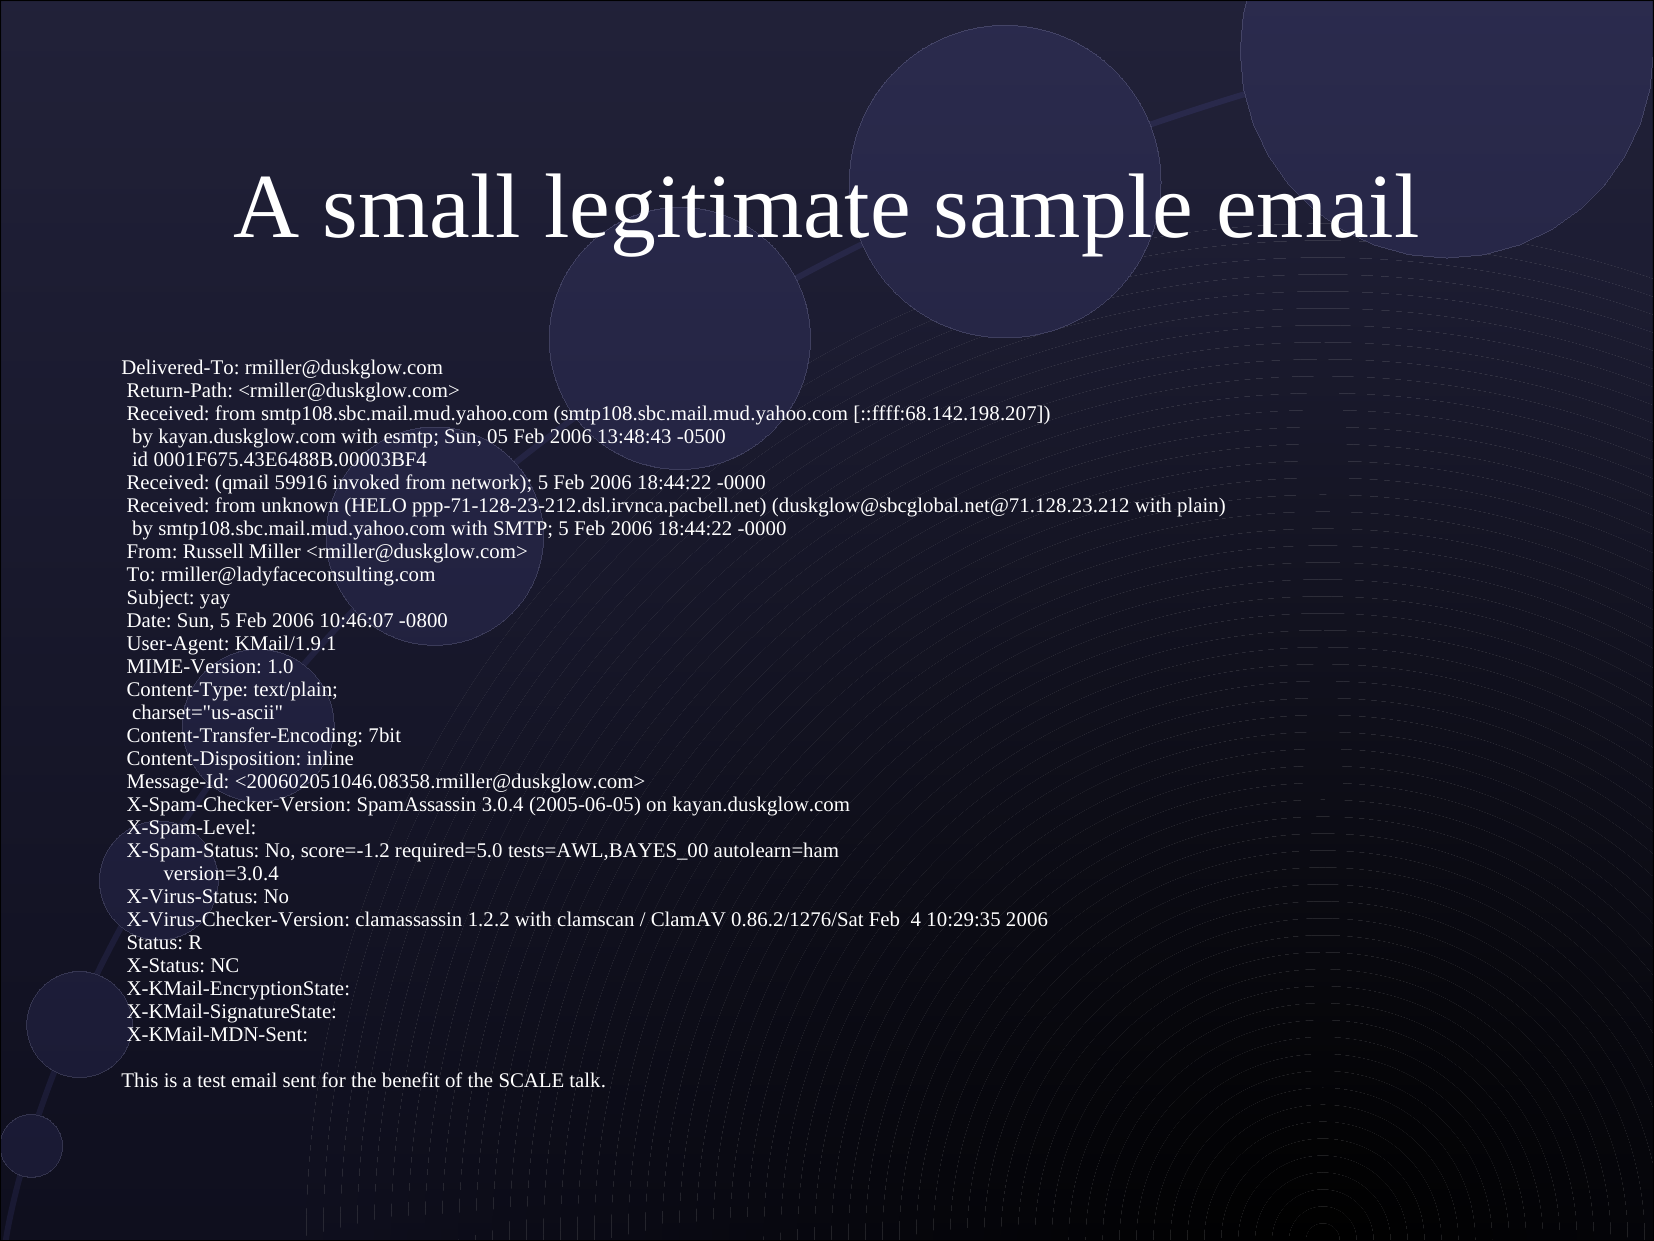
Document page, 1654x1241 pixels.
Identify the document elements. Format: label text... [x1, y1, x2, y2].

subtitle Delivered-To: rmiller@duskglow.com Return-Path: <rmiller@duskglow.com> Received: from smtp108.sbc.mail.mud.yahoo.com (smtp108.sbc.mail.mud.yahoo.com [::ffff:68.142.198.207]) by kayan.duskglow.com with esmtp; Sun, 05 Feb 2006 13:48:43 -0500 id 0001F675.43E6488B.00003BF4 Received: (qmail 59916 invoked from network); 5 Feb 2006 18:44:22 -0000 Received: from unknown (HELO ppp-71-128-23-212.dsl.irvnca.pacbell.net) (duskglow@sbcglobal.net@71.128.23.212 with plain) by smtp108.sbc.mail.mud.yahoo.com with SMTP; 5 Feb 2006 18:44:22 -0000 From: Russell Miller <rmiller@duskglow.com> To: rmiller@ladyfaceconsulting.com Subject: yay Date: Sun, 5 Feb 2006 10:46:07 -0800 User-Agent: KMail/1.9.1 MIME-Version: 1.0 Content-Type: text/plain; charset="us-ascii" Content-Transfer-Encoding: 7bit Content-Disposition: inline Message-Id: <200602051046.08358.rmiller@duskglow.com> X-Spam-Checker-Version: SpamAssassin 3.0.4 (2005-06-05) on kayan.duskglow.com X-Spam-Level: X-Spam-Status: No, score=-1.2 required=5.0 tests=AWL,BAYES_00 autolearn=ham version=3.0.4 X-Virus-Status: No X-Virus-Checker-Version: clamassassin 1.2.2 with clamscan / ClamAV 0.86.2/1276/Sat Feb 4 10:29:35 2006 Status: R X-Status: NC X-KMail-EncryptionState: X-KMail-SignatureState: X-KMail-MDN-Sent: This is a test email sent for the benefit of the SCALE talk. [121, 318, 1534, 1153]
title A small legitimate sample email [121, 102, 1534, 311]
